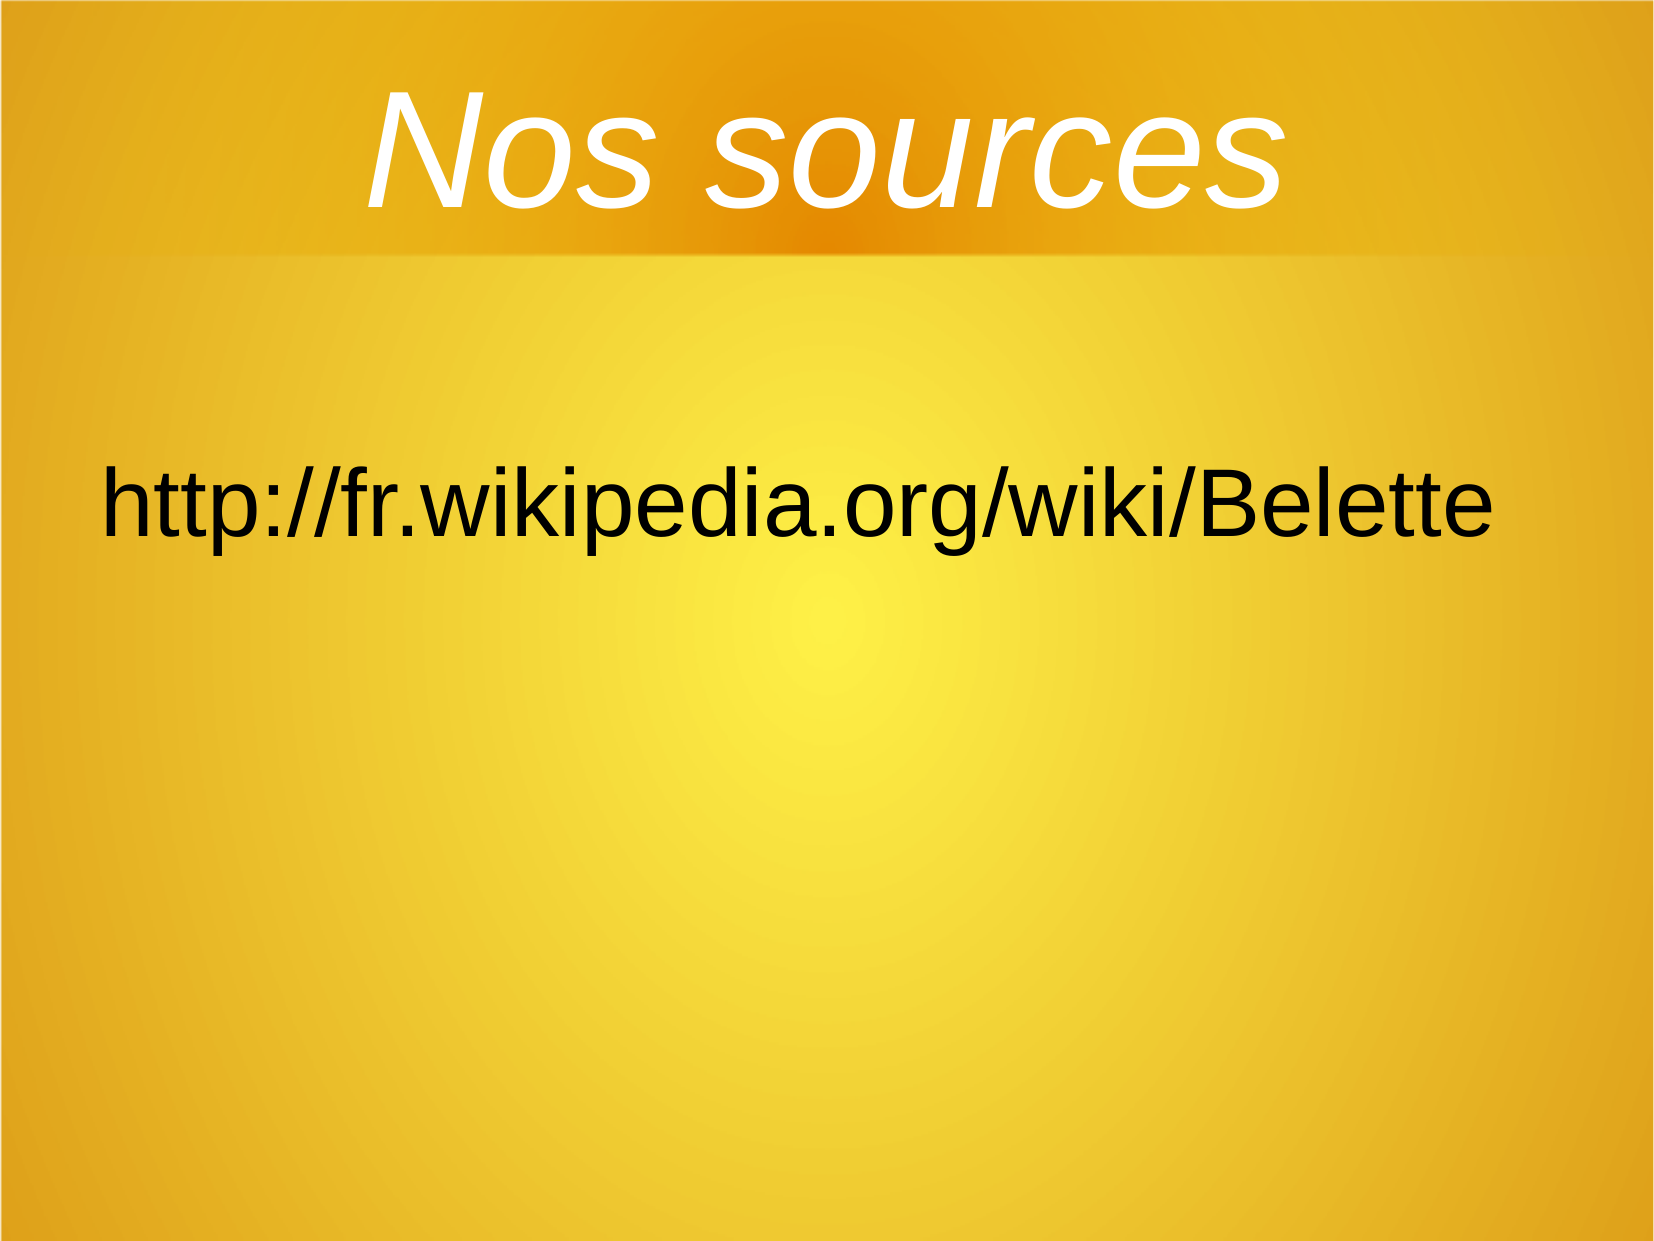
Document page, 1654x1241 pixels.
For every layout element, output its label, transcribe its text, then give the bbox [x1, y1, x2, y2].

list http://fr.wikipedia.org/wiki/Belette [82, 299, 1571, 1019]
title Nos sources [82, 47, 1571, 252]
picture [0, 0, 1654, 1241]
